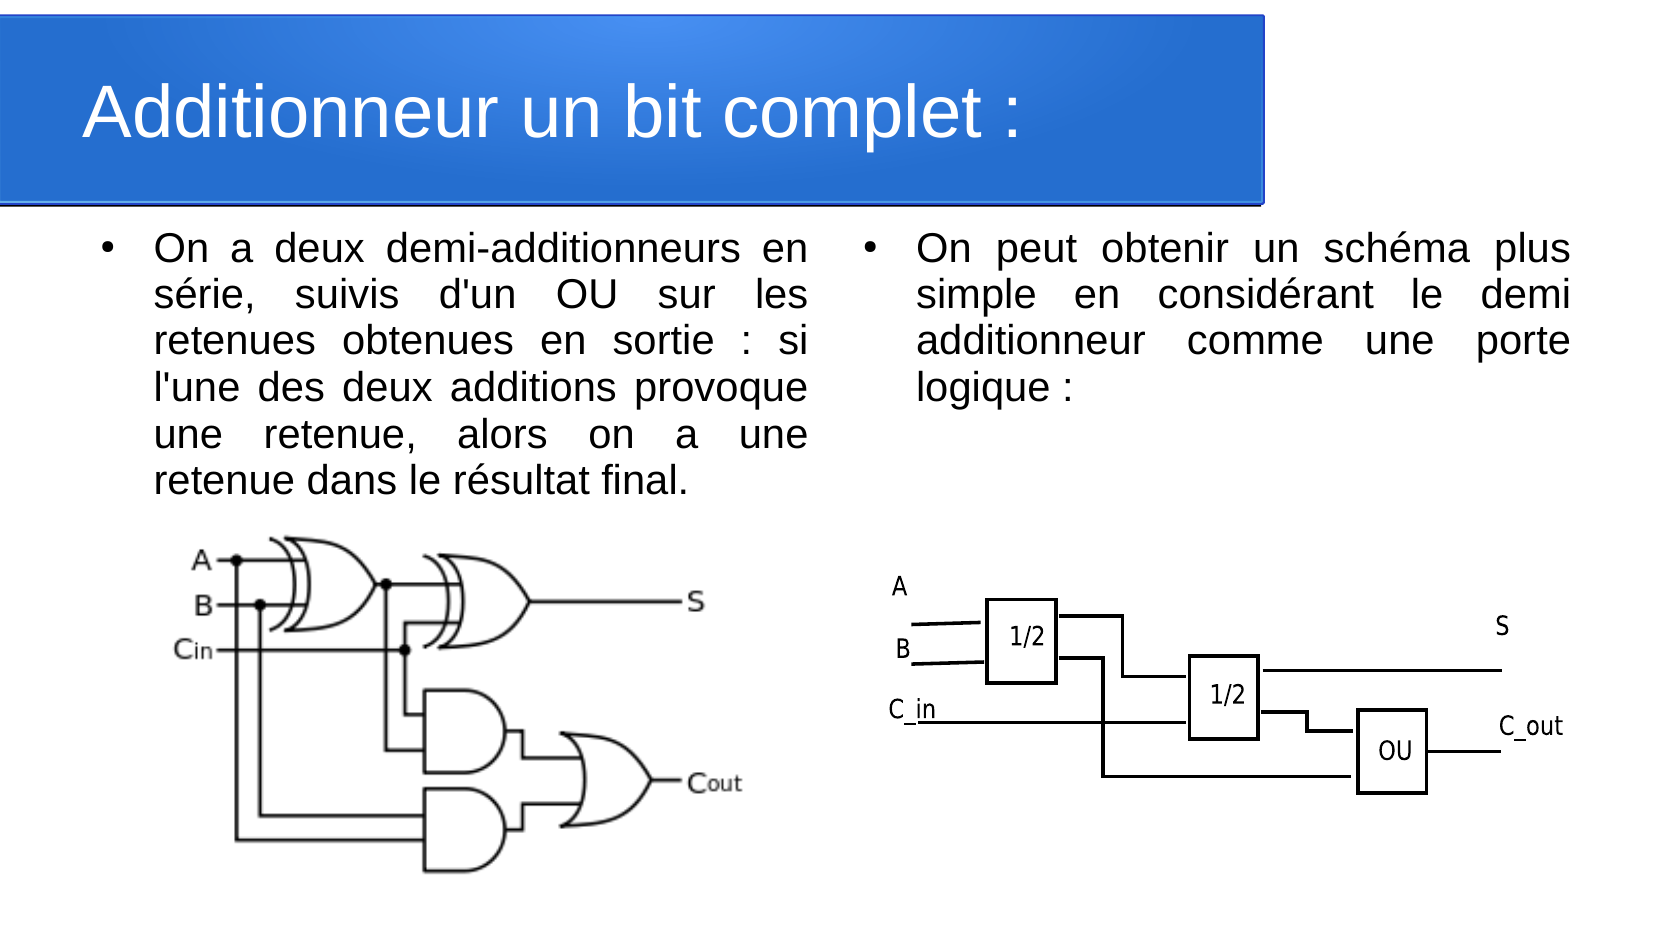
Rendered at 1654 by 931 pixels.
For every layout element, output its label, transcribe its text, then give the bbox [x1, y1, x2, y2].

title Additionneur un bit complet : [82, 35, 1235, 189]
list On a deux demi-additionneurs en série, suivis d'un OU sur les retenues obtenues en sortie : si l'une des deux additions provoque une retenue, alors on a une retenue dans le résultat final. [82, 224, 809, 764]
list On peut obtenir un schéma plus simple en considérant le demi additionneur comme une porte logique : [845, 224, 1572, 764]
picture [885, 566, 1566, 800]
picture [165, 519, 755, 895]
